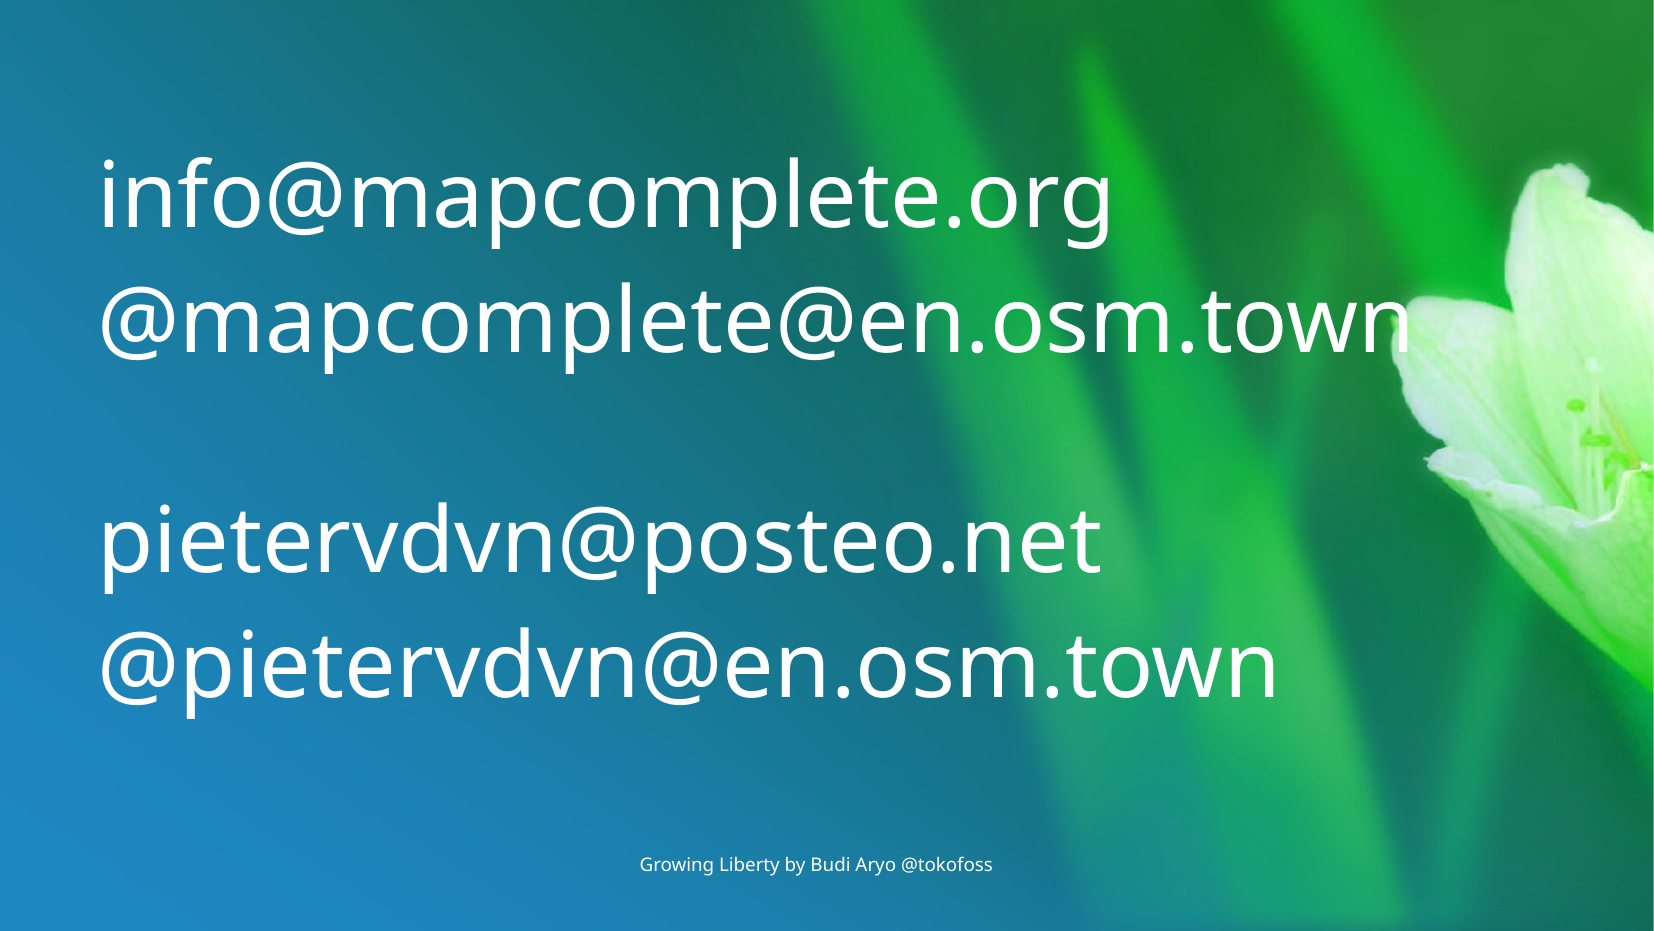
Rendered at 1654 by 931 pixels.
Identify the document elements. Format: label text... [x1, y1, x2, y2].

text_box Growing Liberty by Budi Aryo @tokofoss [71, 845, 1561, 883]
picture [0, 0, 1654, 931]
text_box info@mapcomplete.org @mapcomplete@en.osm.town pietervdvn@posteo.net @pietervdvn@en.osm.town [82, 128, 1571, 723]
